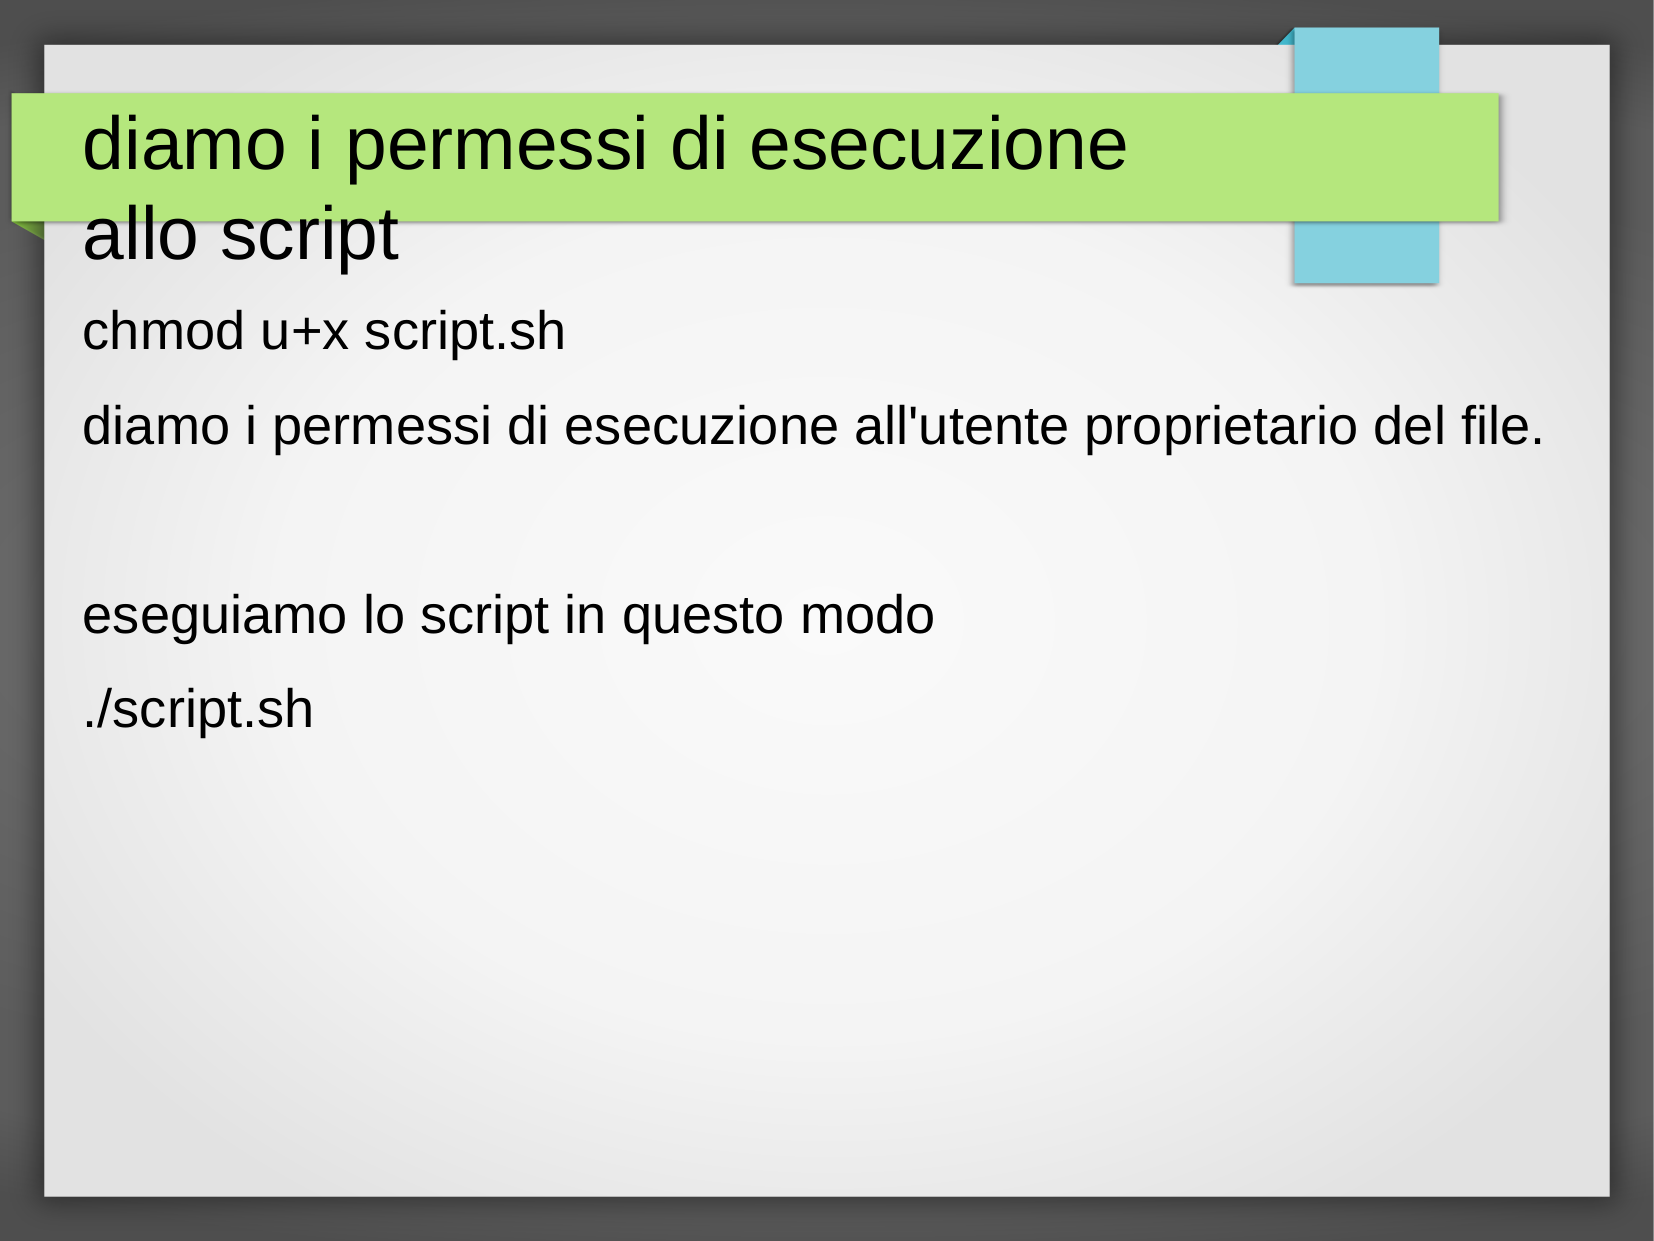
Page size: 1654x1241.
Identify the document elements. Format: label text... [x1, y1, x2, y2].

title diamo i permessi di esecuzione allo script [82, 94, 1264, 213]
list chmod u+x script.sh diamo i permessi di esecuzione all'utente proprietario del file. eseguiamo lo script in questo modo ./script.sh [82, 295, 1571, 1015]
picture [0, 0, 1654, 1241]
